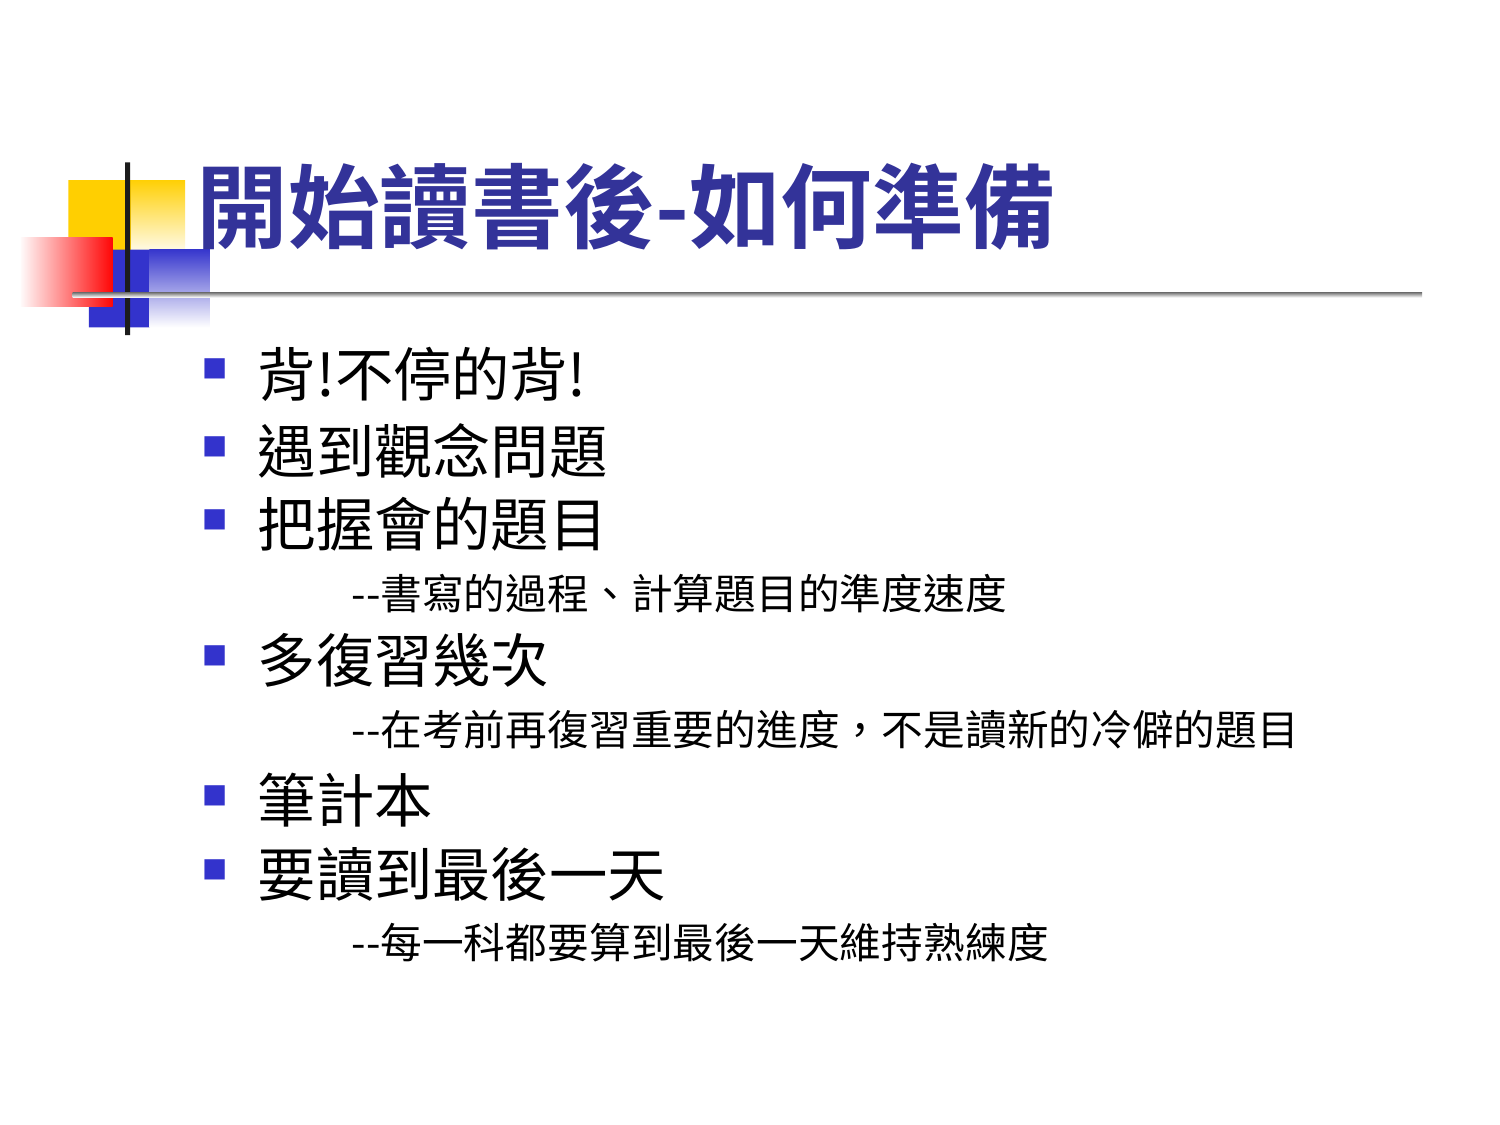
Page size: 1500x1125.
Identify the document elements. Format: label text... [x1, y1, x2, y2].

title 開始讀書後-如何準備 [188, 35, 1468, 276]
list 背!不停的背! 遇到觀念問題 把握會的題目 --書寫的過程、計算題目的準度速度 多復習幾次 --在考前再復習重要的進度，不是讀新的冷僻的題目 筆計本 要讀到最後一天 --每一科都要算到最後一天維持熟練度 [193, 331, 1469, 1007]
